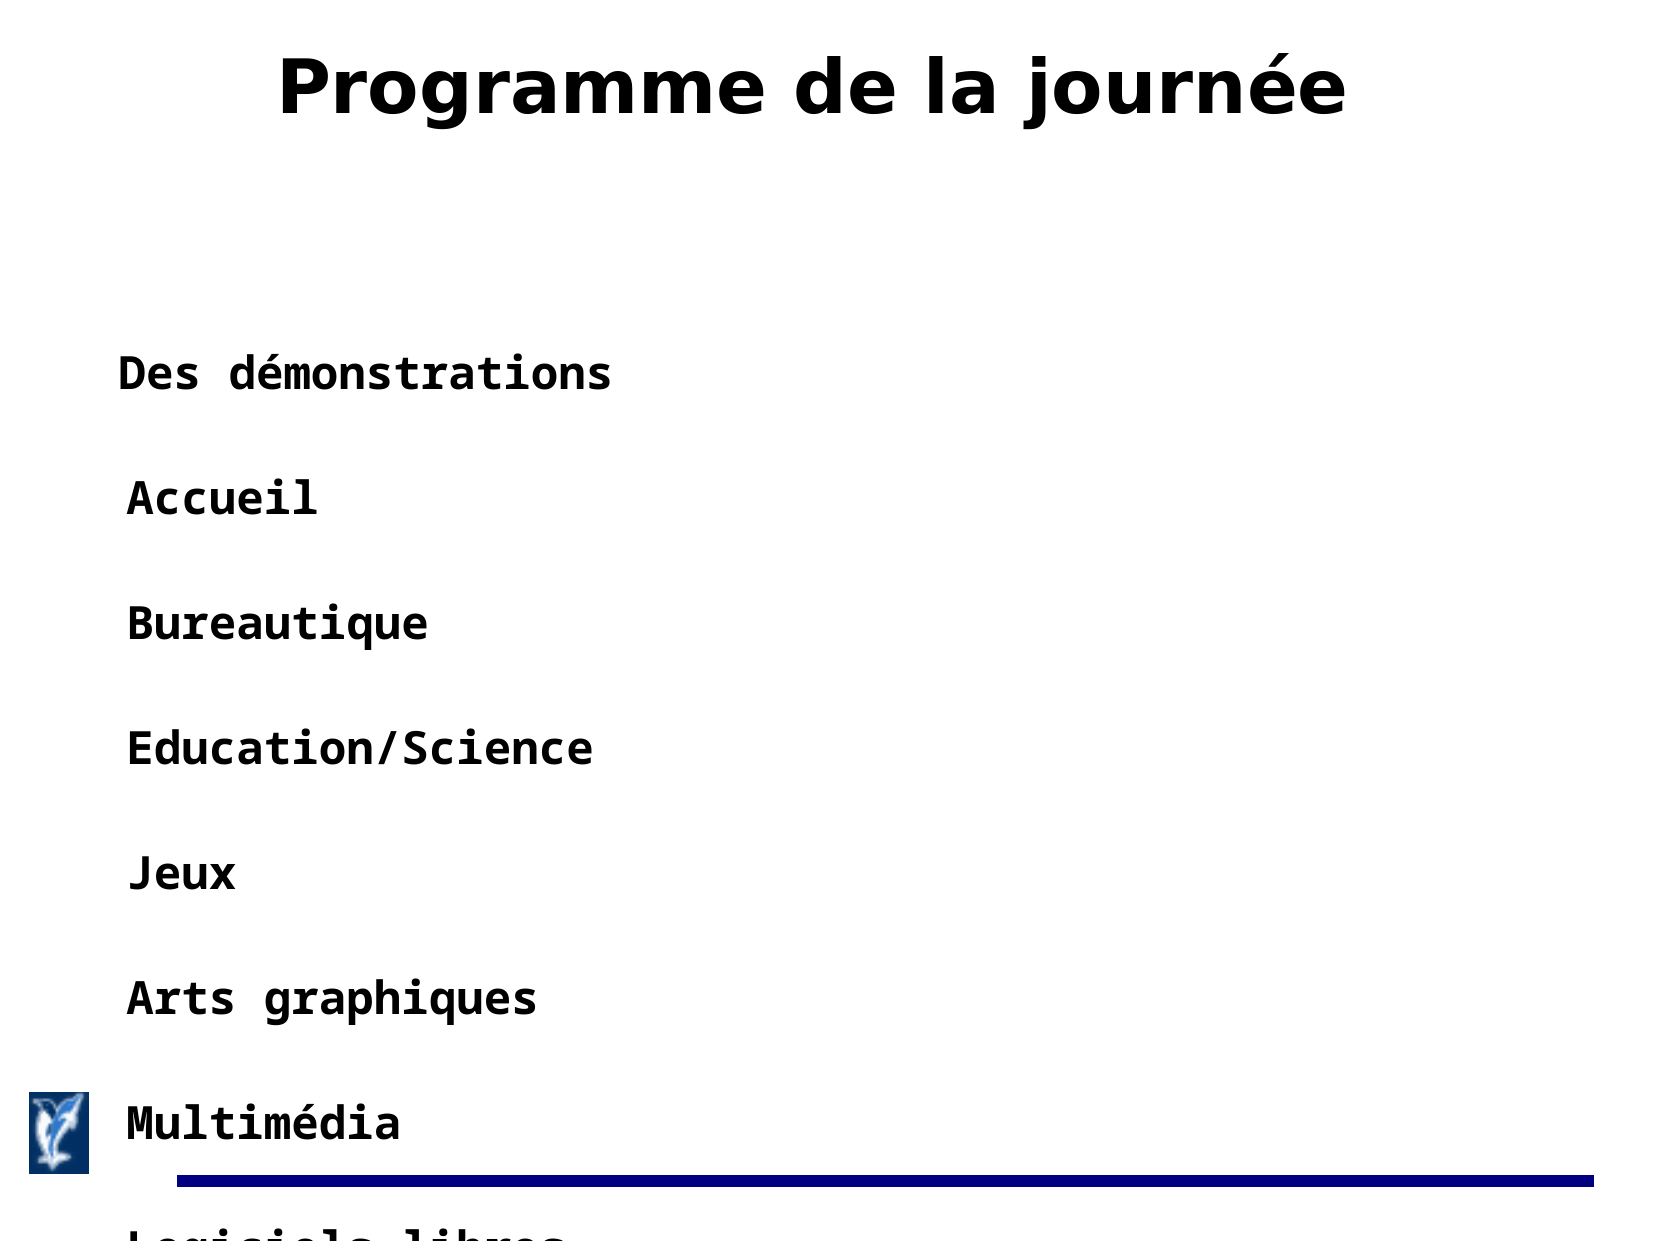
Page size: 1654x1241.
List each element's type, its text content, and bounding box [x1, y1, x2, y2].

text_box Des démonstrations Accueil Bureautique Education/Science Jeux Arts graphiques Multimédia Logiciels libres [76, 270, 1595, 1085]
text_box Programme de la journée [31, 36, 1595, 227]
picture [29, 1092, 89, 1174]
